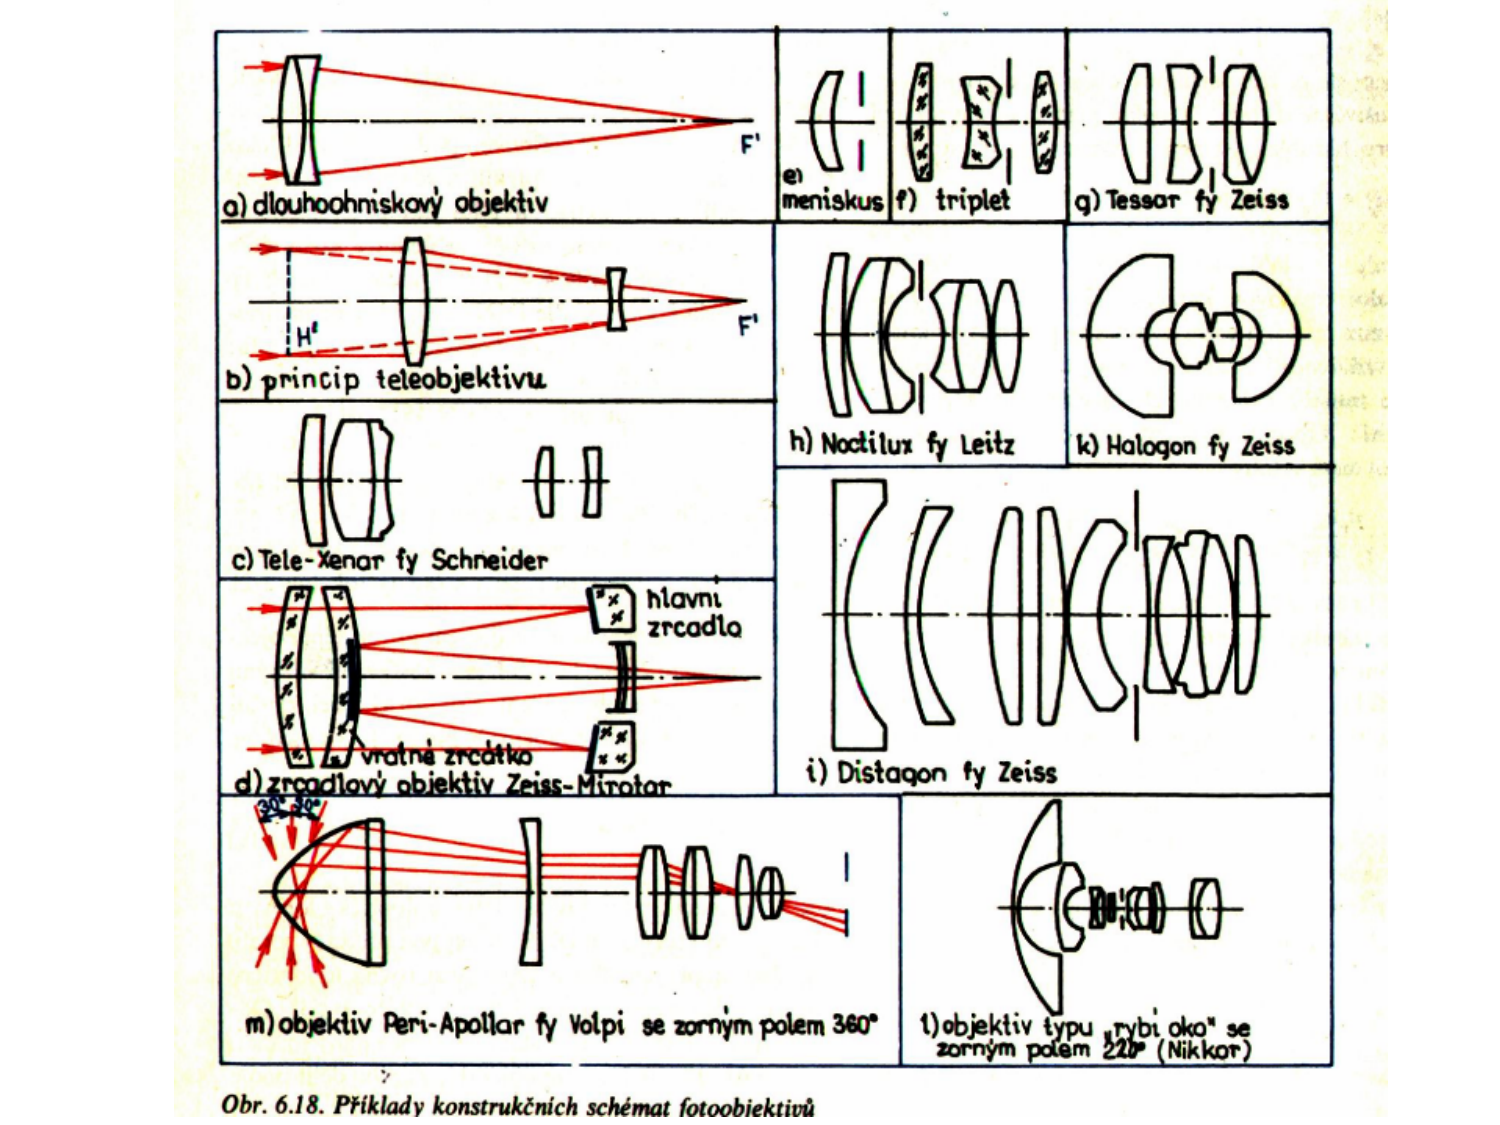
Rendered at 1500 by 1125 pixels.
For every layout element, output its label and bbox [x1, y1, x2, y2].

picture [174, 0, 1388, 1117]
